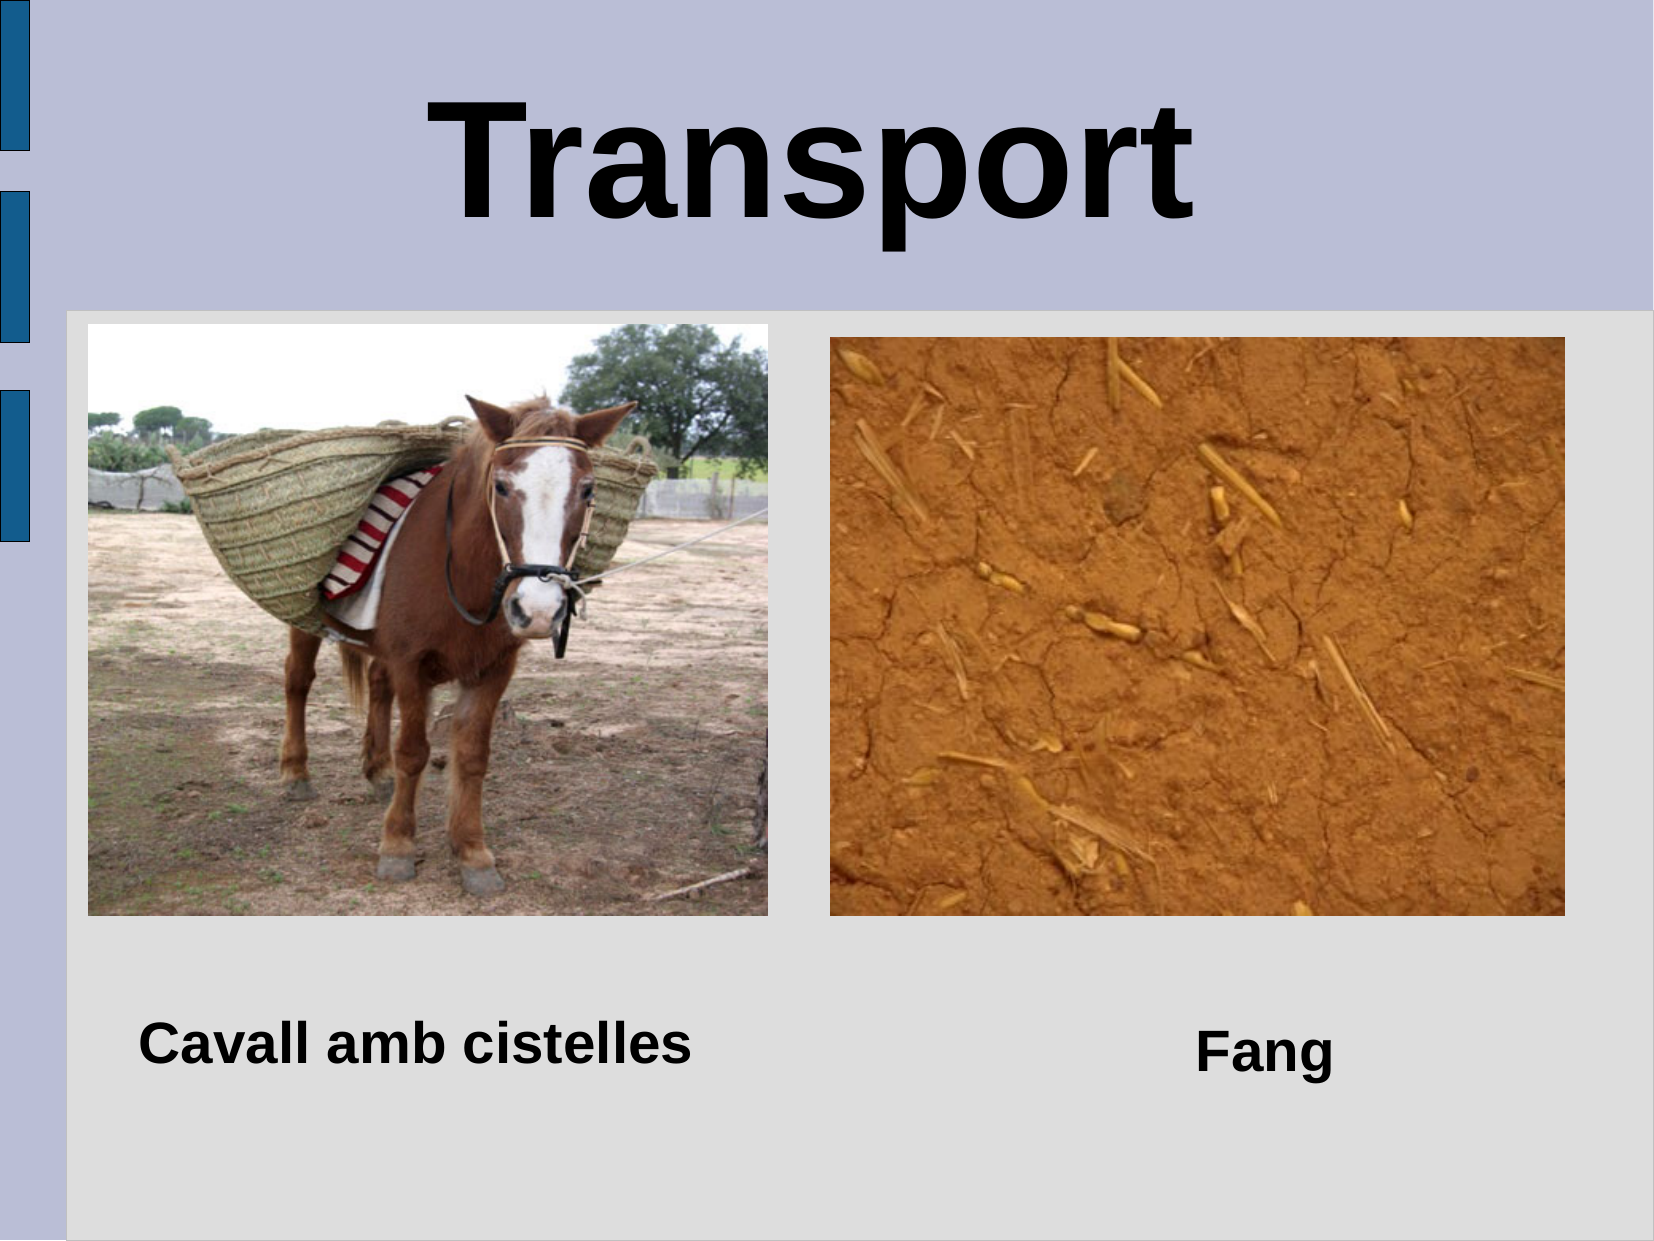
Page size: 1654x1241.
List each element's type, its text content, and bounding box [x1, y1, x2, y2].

text_box Fang [1181, 1011, 1350, 1093]
picture [88, 324, 768, 916]
picture [830, 337, 1595, 916]
text_box Cavall amb cistelles [124, 1003, 709, 1086]
text_box Transport [412, 59, 1211, 290]
